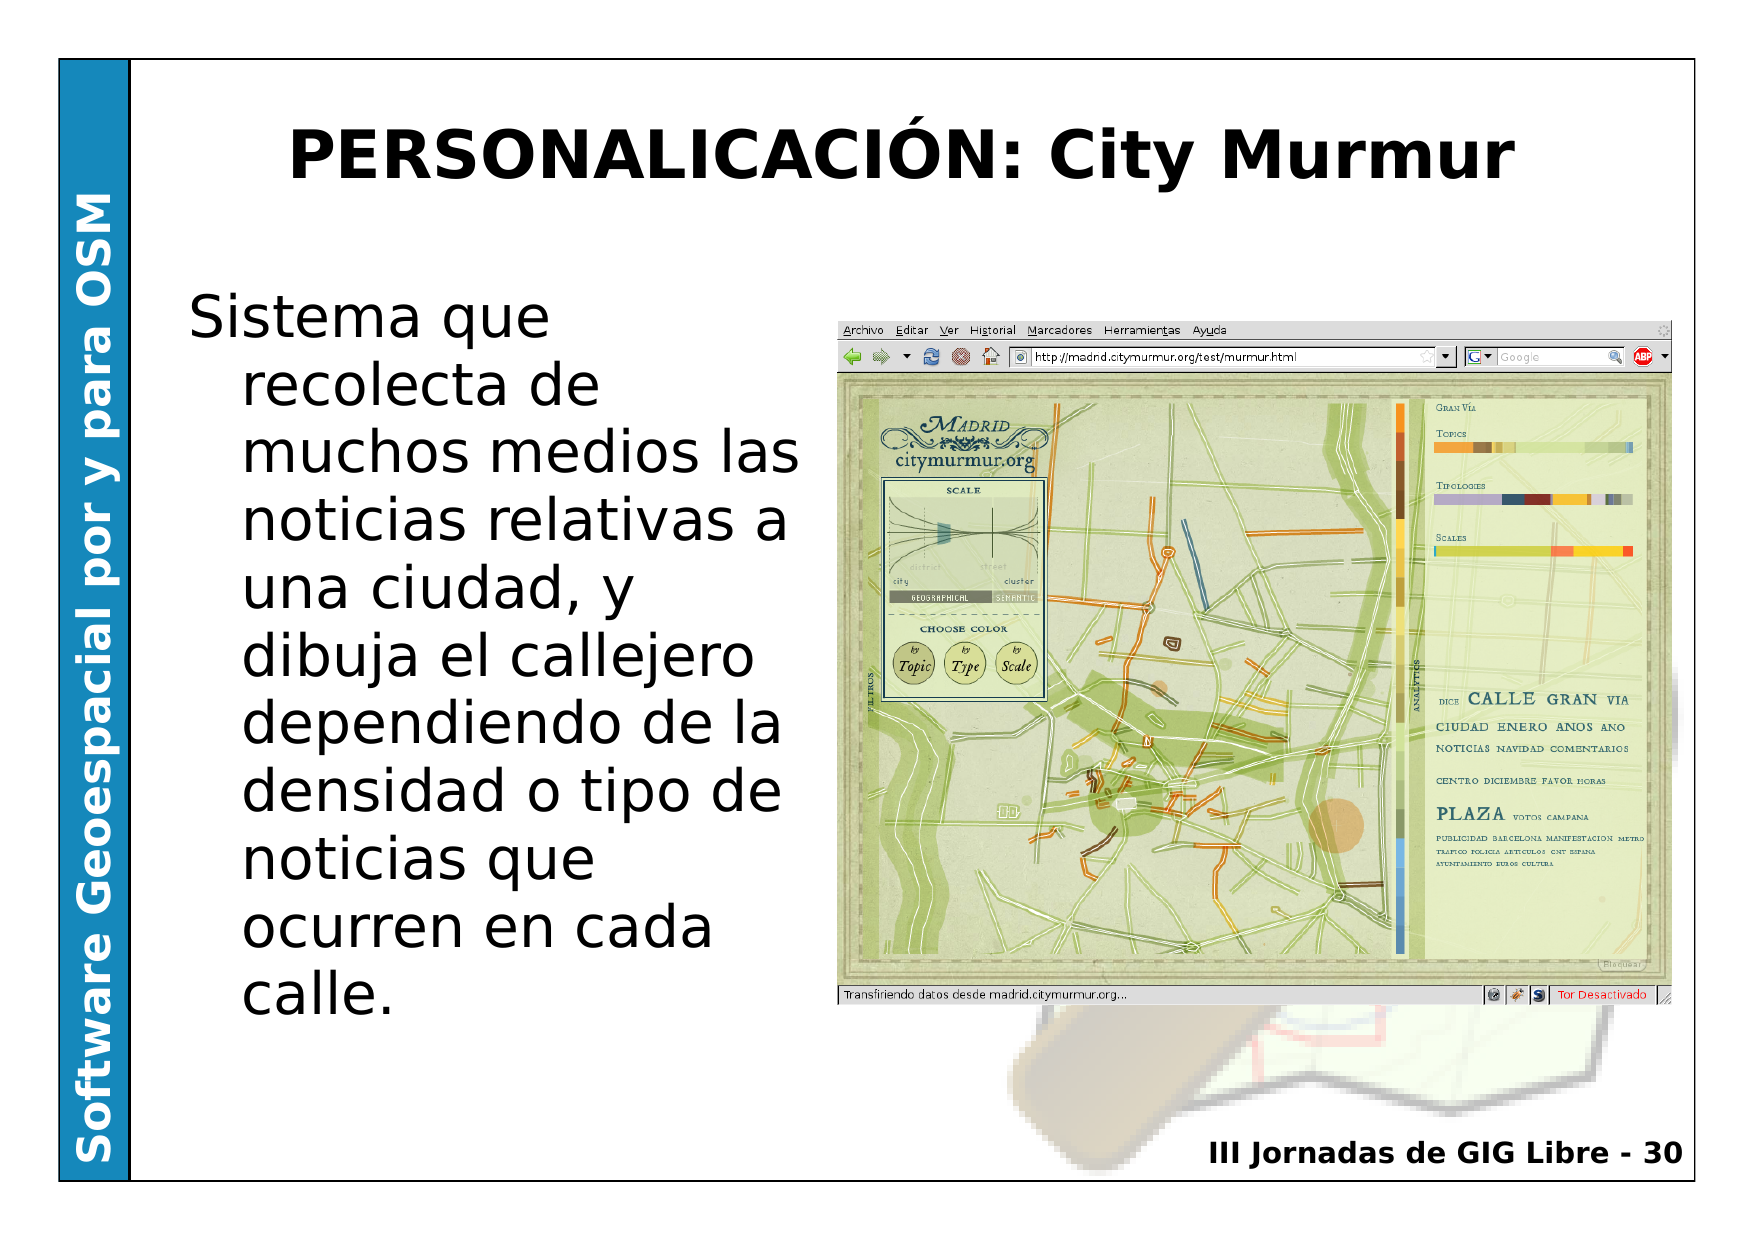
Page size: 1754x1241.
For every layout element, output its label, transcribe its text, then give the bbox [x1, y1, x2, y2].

list Sistema que recolecta de muchos medios las noticias relativas a una ciudad, y dibuja el callejero dependiendo de la densidad o tipo de noticias que ocurren en cada calle. [171, 283, 809, 1048]
picture [837, 320, 1696, 1182]
title PERSONALICACIÓN: City Murmur [171, 103, 1634, 209]
